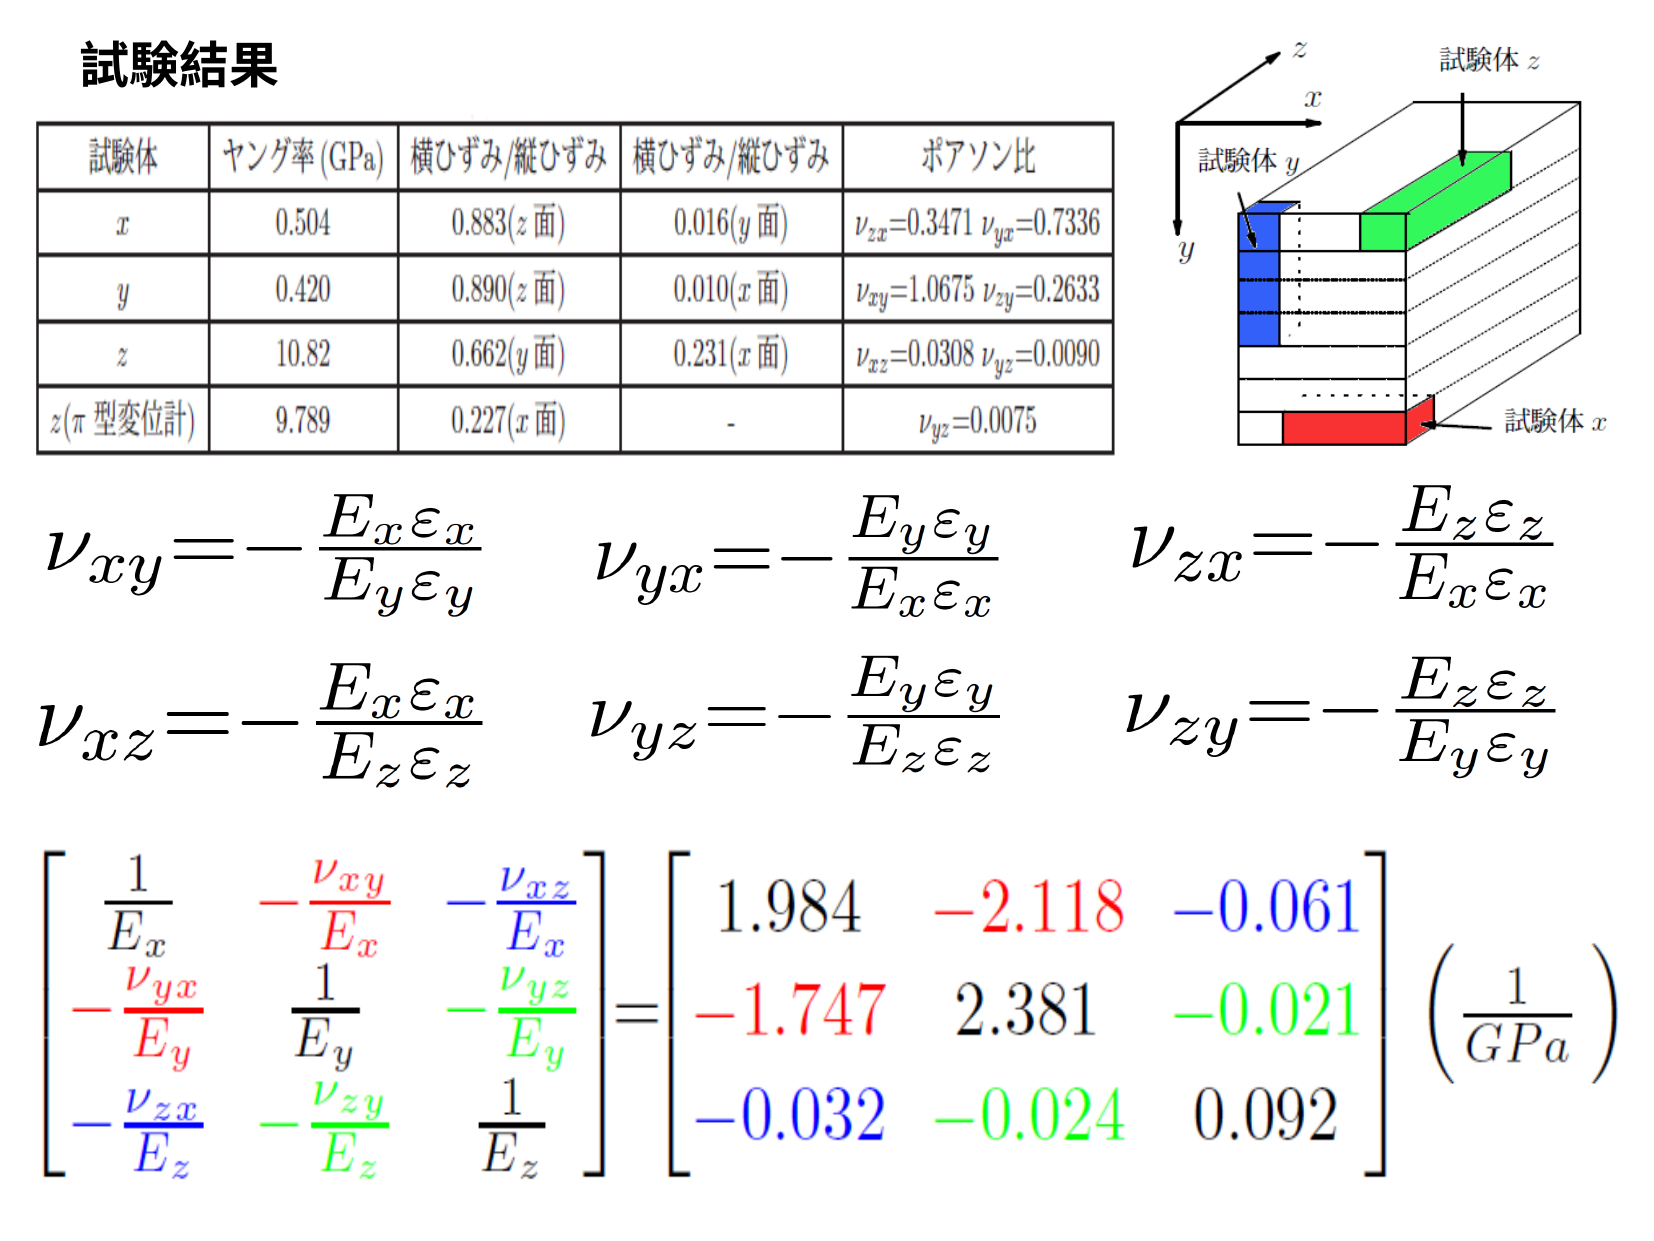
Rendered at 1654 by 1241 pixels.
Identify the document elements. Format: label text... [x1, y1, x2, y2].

picture [581, 649, 1004, 779]
picture [1118, 649, 1560, 782]
picture [27, 102, 1124, 469]
text_box 試験結果 [79, 30, 327, 102]
picture [1145, 26, 1627, 453]
picture [1127, 474, 1558, 612]
picture [587, 490, 1001, 620]
picture [38, 837, 1623, 1185]
picture [35, 652, 488, 793]
picture [38, 487, 486, 620]
